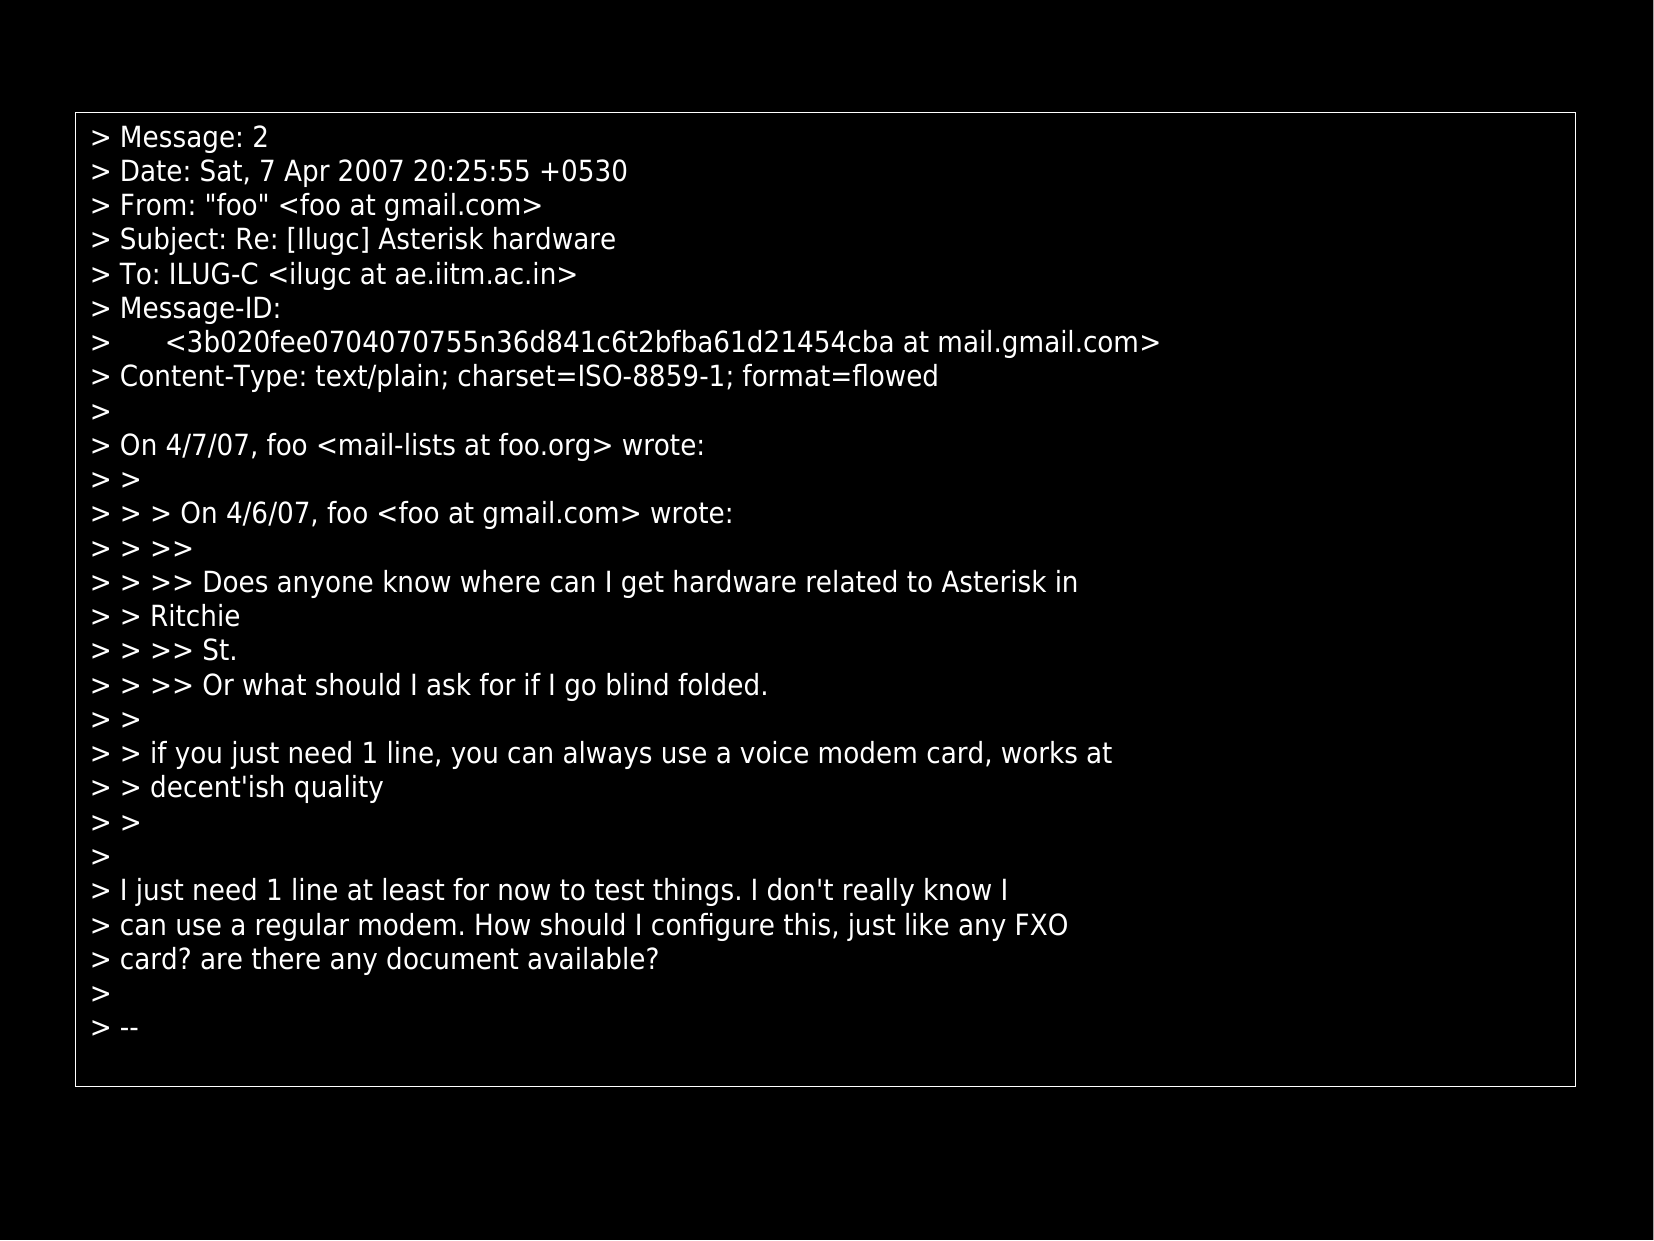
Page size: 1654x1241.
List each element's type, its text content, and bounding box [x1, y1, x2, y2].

text_box > Message: 2 > Date: Sat, 7 Apr 2007 20:25:55 +0530 > From: "foo" <foo at gmail.com> > Subject: Re: [Ilugc] Asterisk hardware > To: ILUG-C <ilugc at ae.iitm.ac.in> > Message-ID: > <3b020fee0704070755n36d841c6t2bfba61d21454cba at mail.gmail.com> > Content-Type: text/plain; charset=ISO-8859-1; format=flowed > > On 4/7/07, foo <mail-lists at foo.org> wrote: > > > > > On 4/6/07, foo <foo at gmail.com> wrote: > > >> > > >> Does anyone know where can I get hardware related to Asterisk in > > Ritchie > > >> St. > > >> Or what should I ask for if I go blind folded. > > > > if you just need 1 line, you can always use a voice modem card, works at > > decent'ish quality > > > > I just need 1 line at least for now to test things. I don't really know I > can use a regular modem. How should I configure this, just like any FXO > card? are there any document available? > > -- [75, 112, 1576, 1087]
